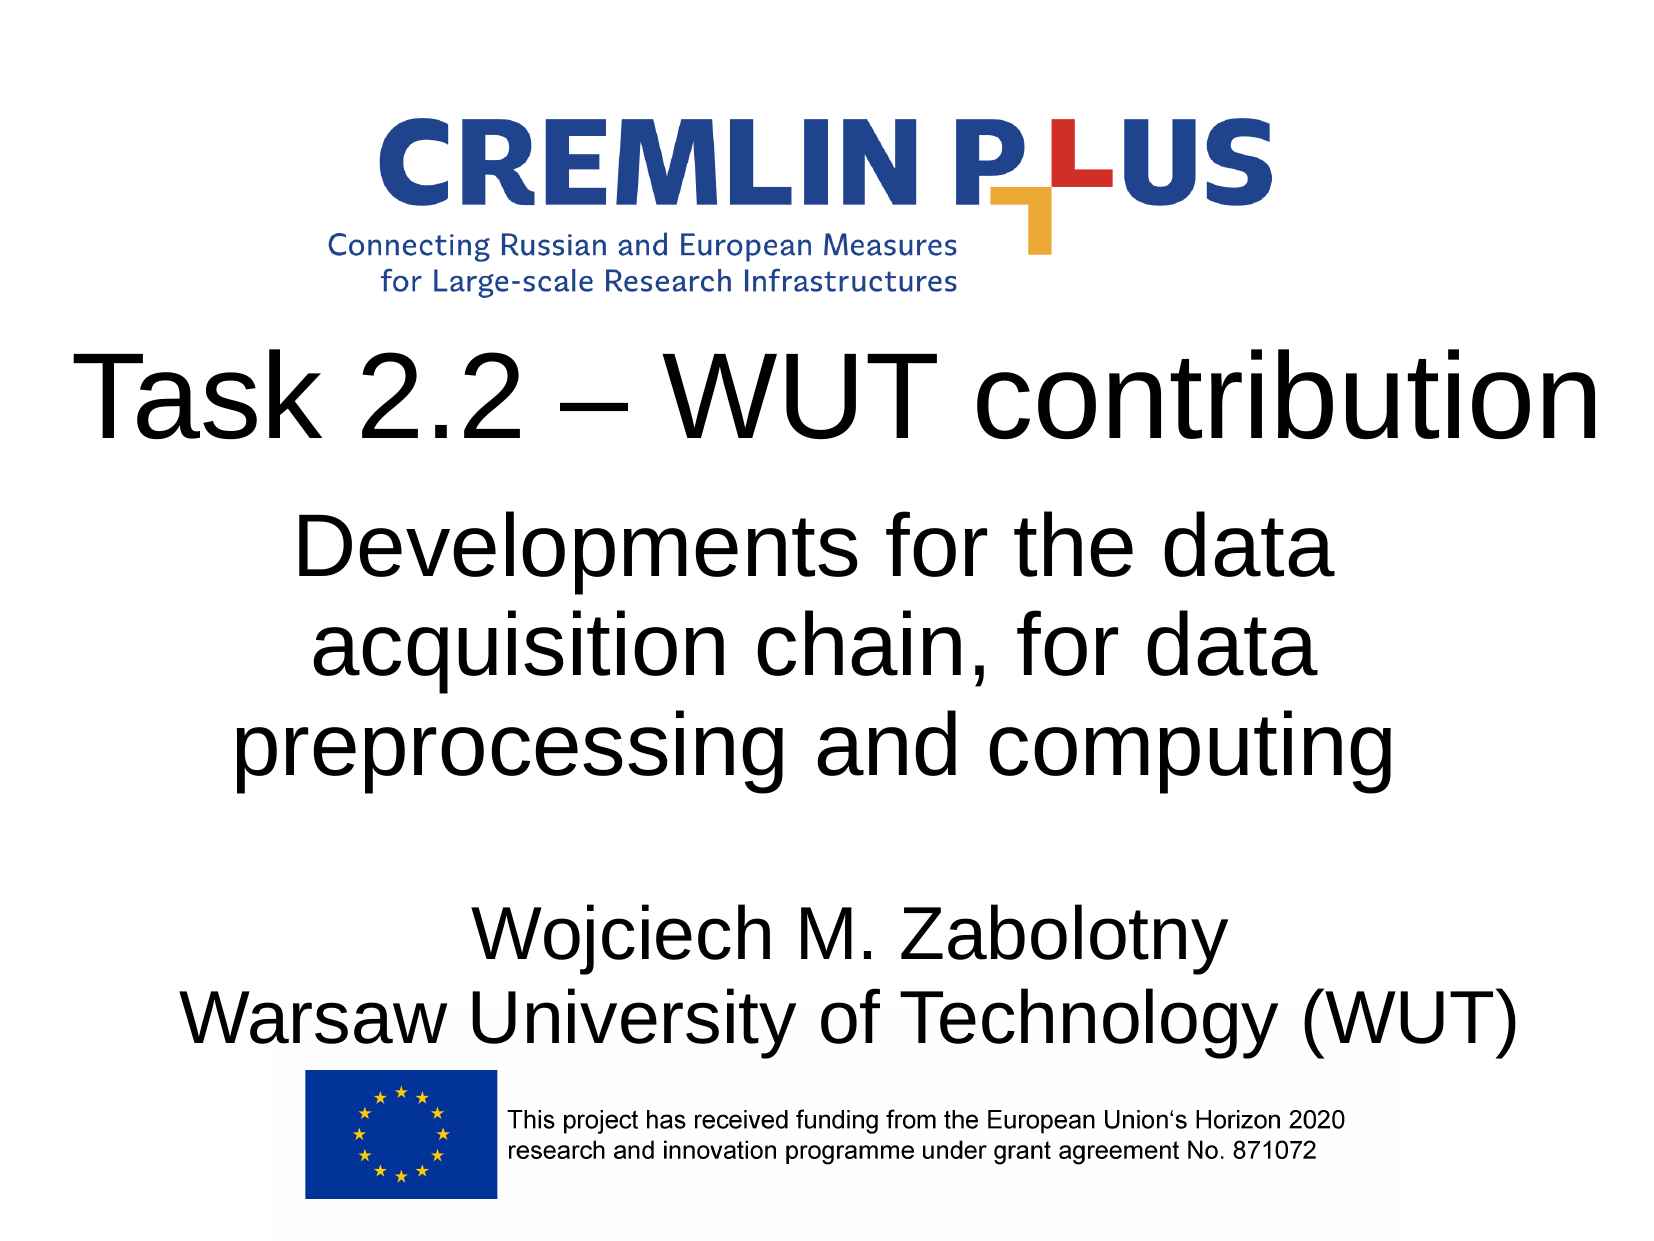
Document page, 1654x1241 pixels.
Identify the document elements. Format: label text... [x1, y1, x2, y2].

subtitle Developments for the data acquisition chain, for data preprocessing and computing [70, 496, 1559, 794]
title Task 2.2 – WUT contribution [70, 259, 1607, 534]
picture [271, 1097, 1403, 1241]
picture [291, 53, 1347, 331]
text_box Wojciech M. Zabolotny Warsaw University of Technology (WUT) [106, 854, 1595, 1097]
